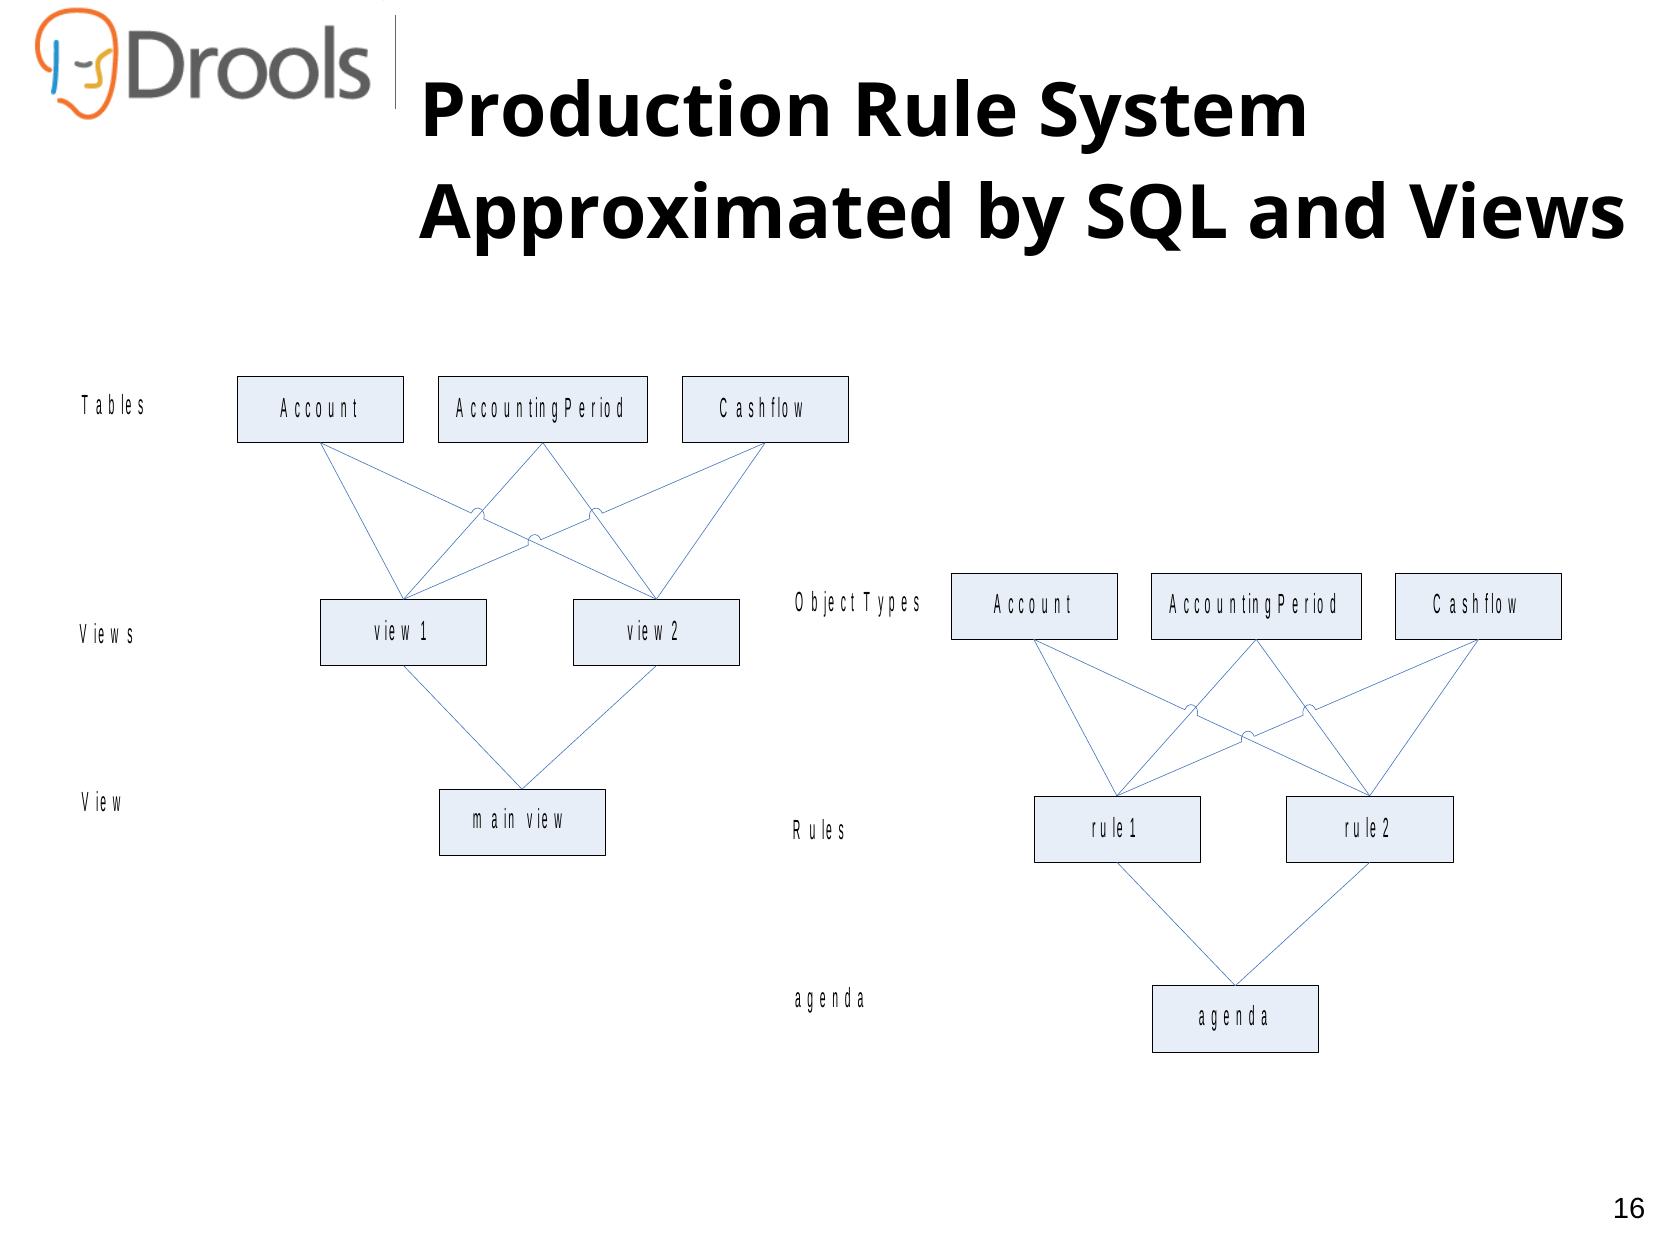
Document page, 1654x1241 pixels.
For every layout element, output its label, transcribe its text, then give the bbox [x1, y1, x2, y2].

picture [75, 372, 1565, 1057]
picture [29, 0, 384, 126]
title Production Rule System Approximated by SQL and Views [419, 0, 1630, 318]
